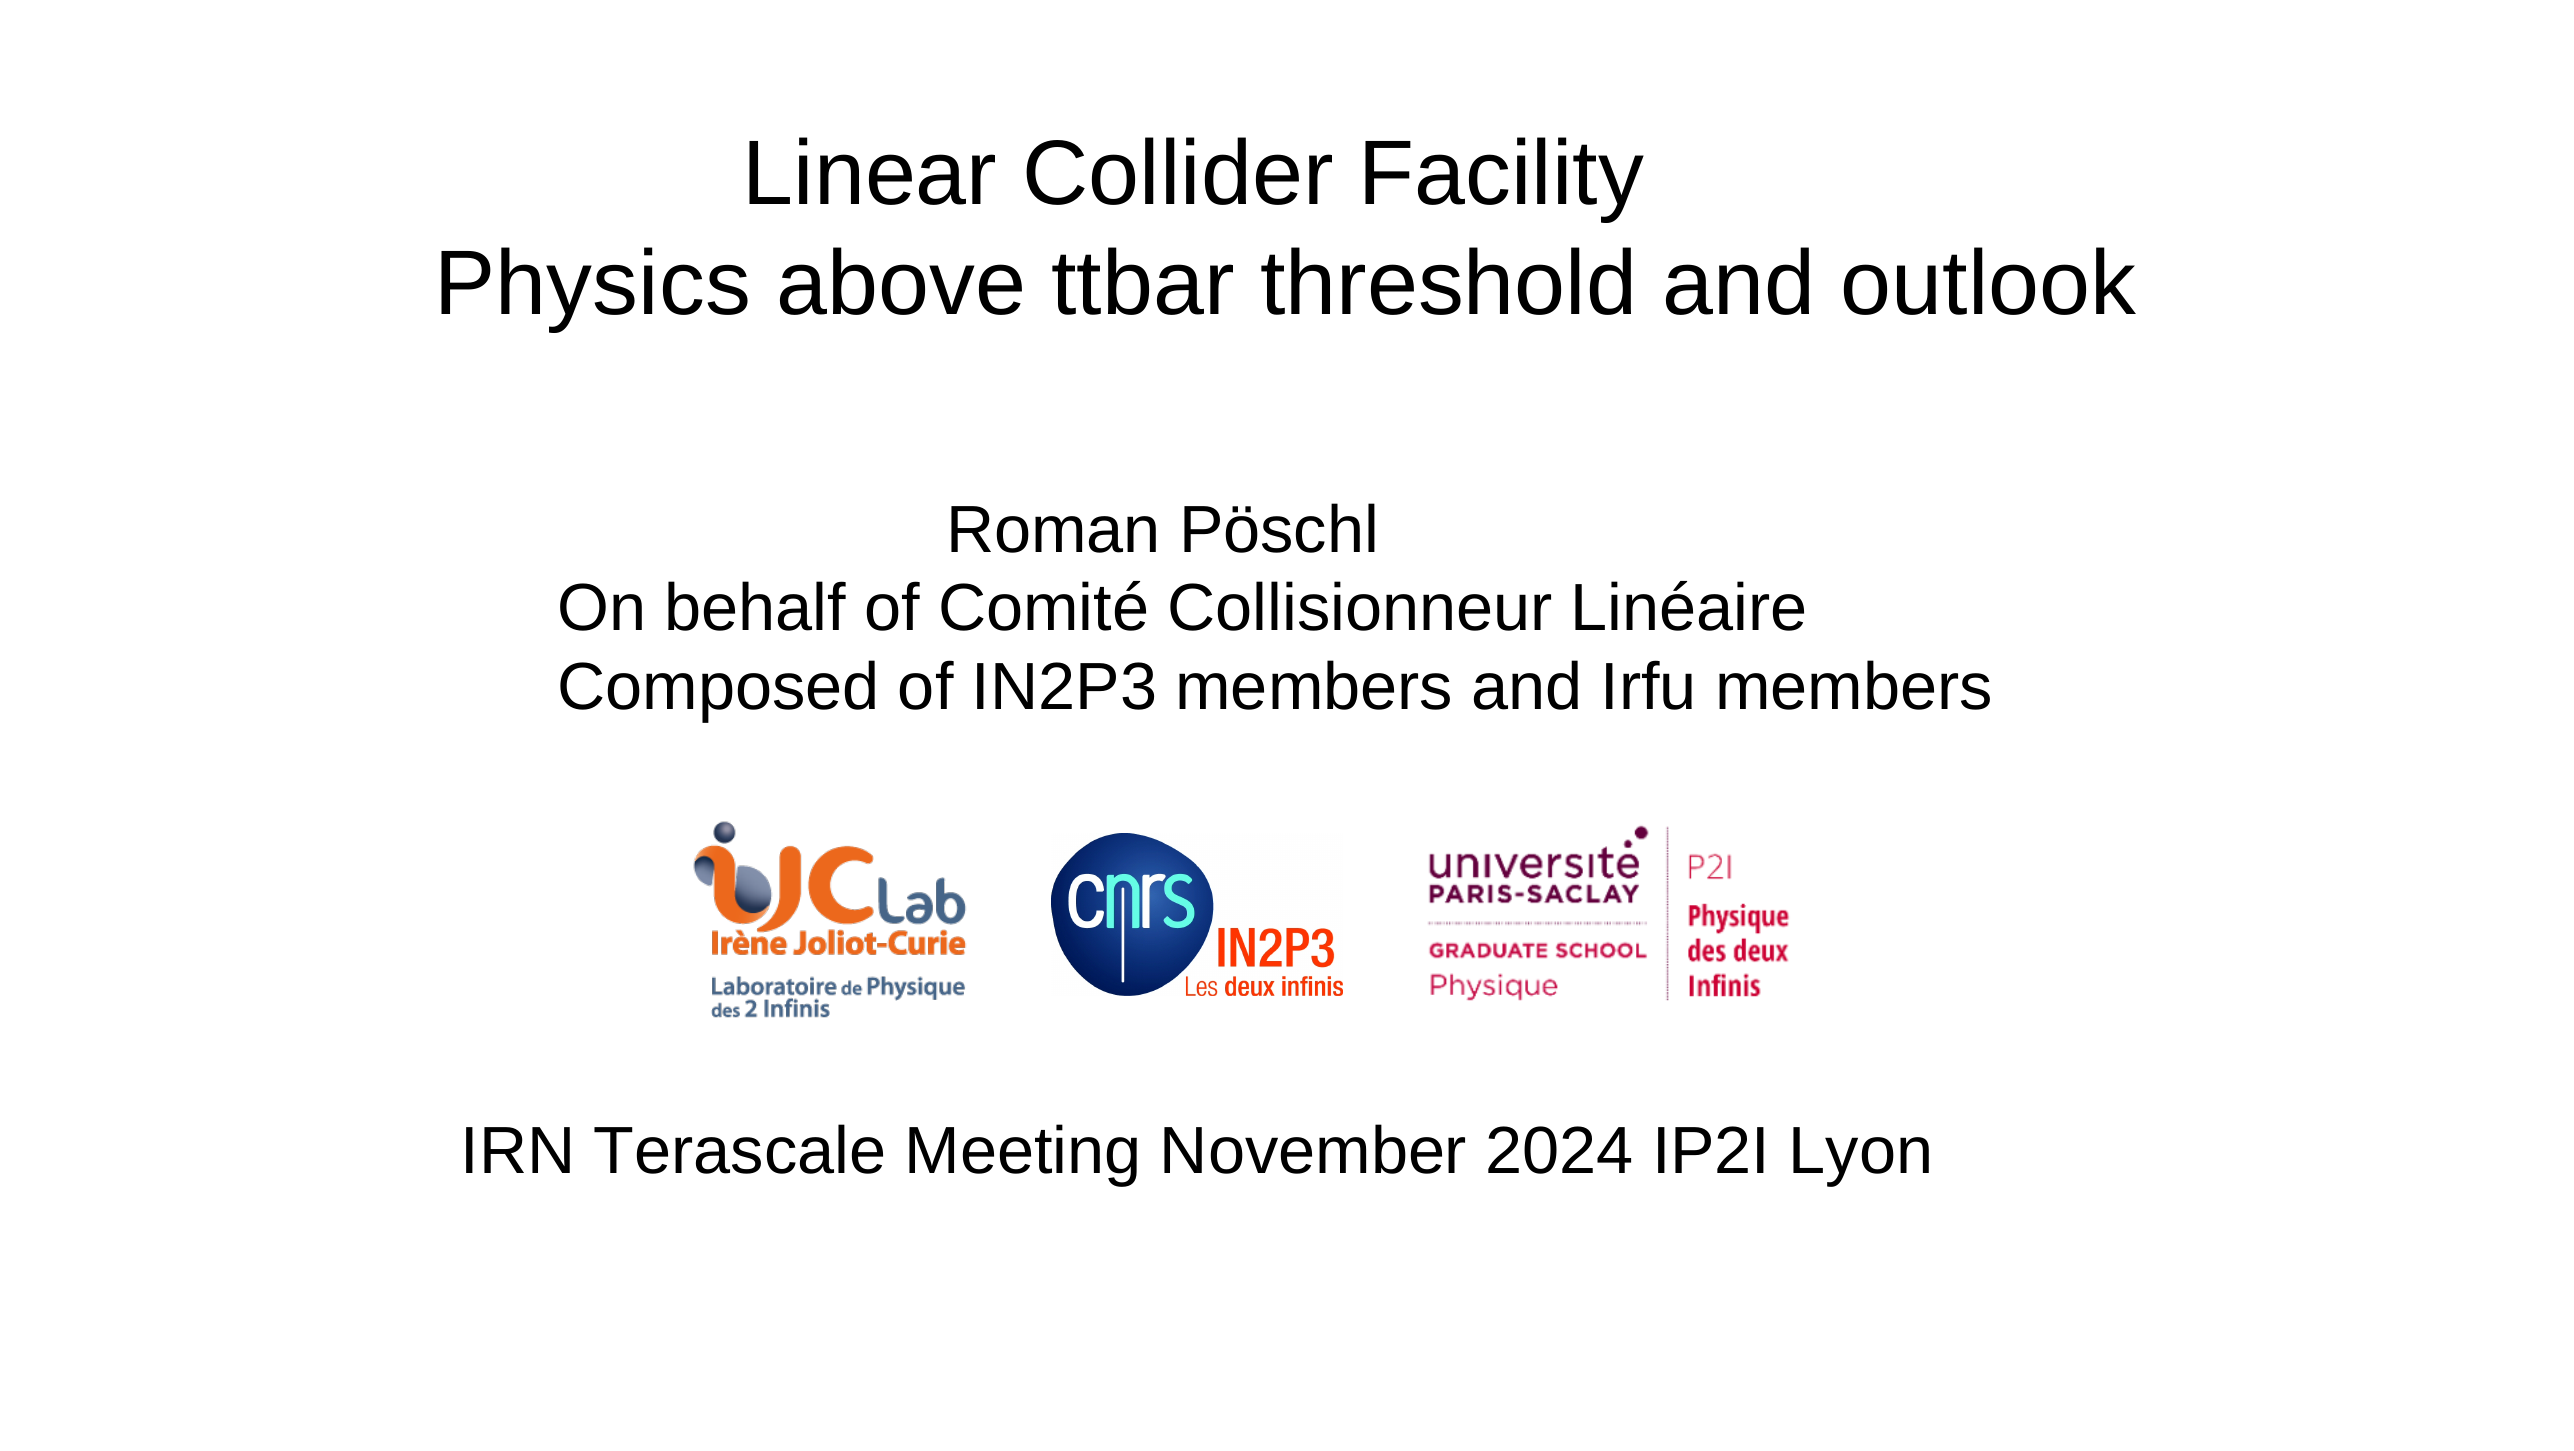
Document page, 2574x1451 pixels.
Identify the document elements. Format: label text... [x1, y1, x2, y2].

picture [673, 801, 987, 1038]
picture [1414, 812, 1807, 1010]
text_box IRN Terascale Meeting November 2024 IP2I Lyon [408, 1099, 2154, 1355]
text_box Linear Collider Facility Physics above ttbar threshold and outlook [420, 105, 2154, 341]
picture [1051, 833, 1343, 996]
text_box Roman Pöschl On behalf of Comité Collisionneur Linéaire Composed of IN2P3 members and Irfu members [542, 437, 2032, 766]
